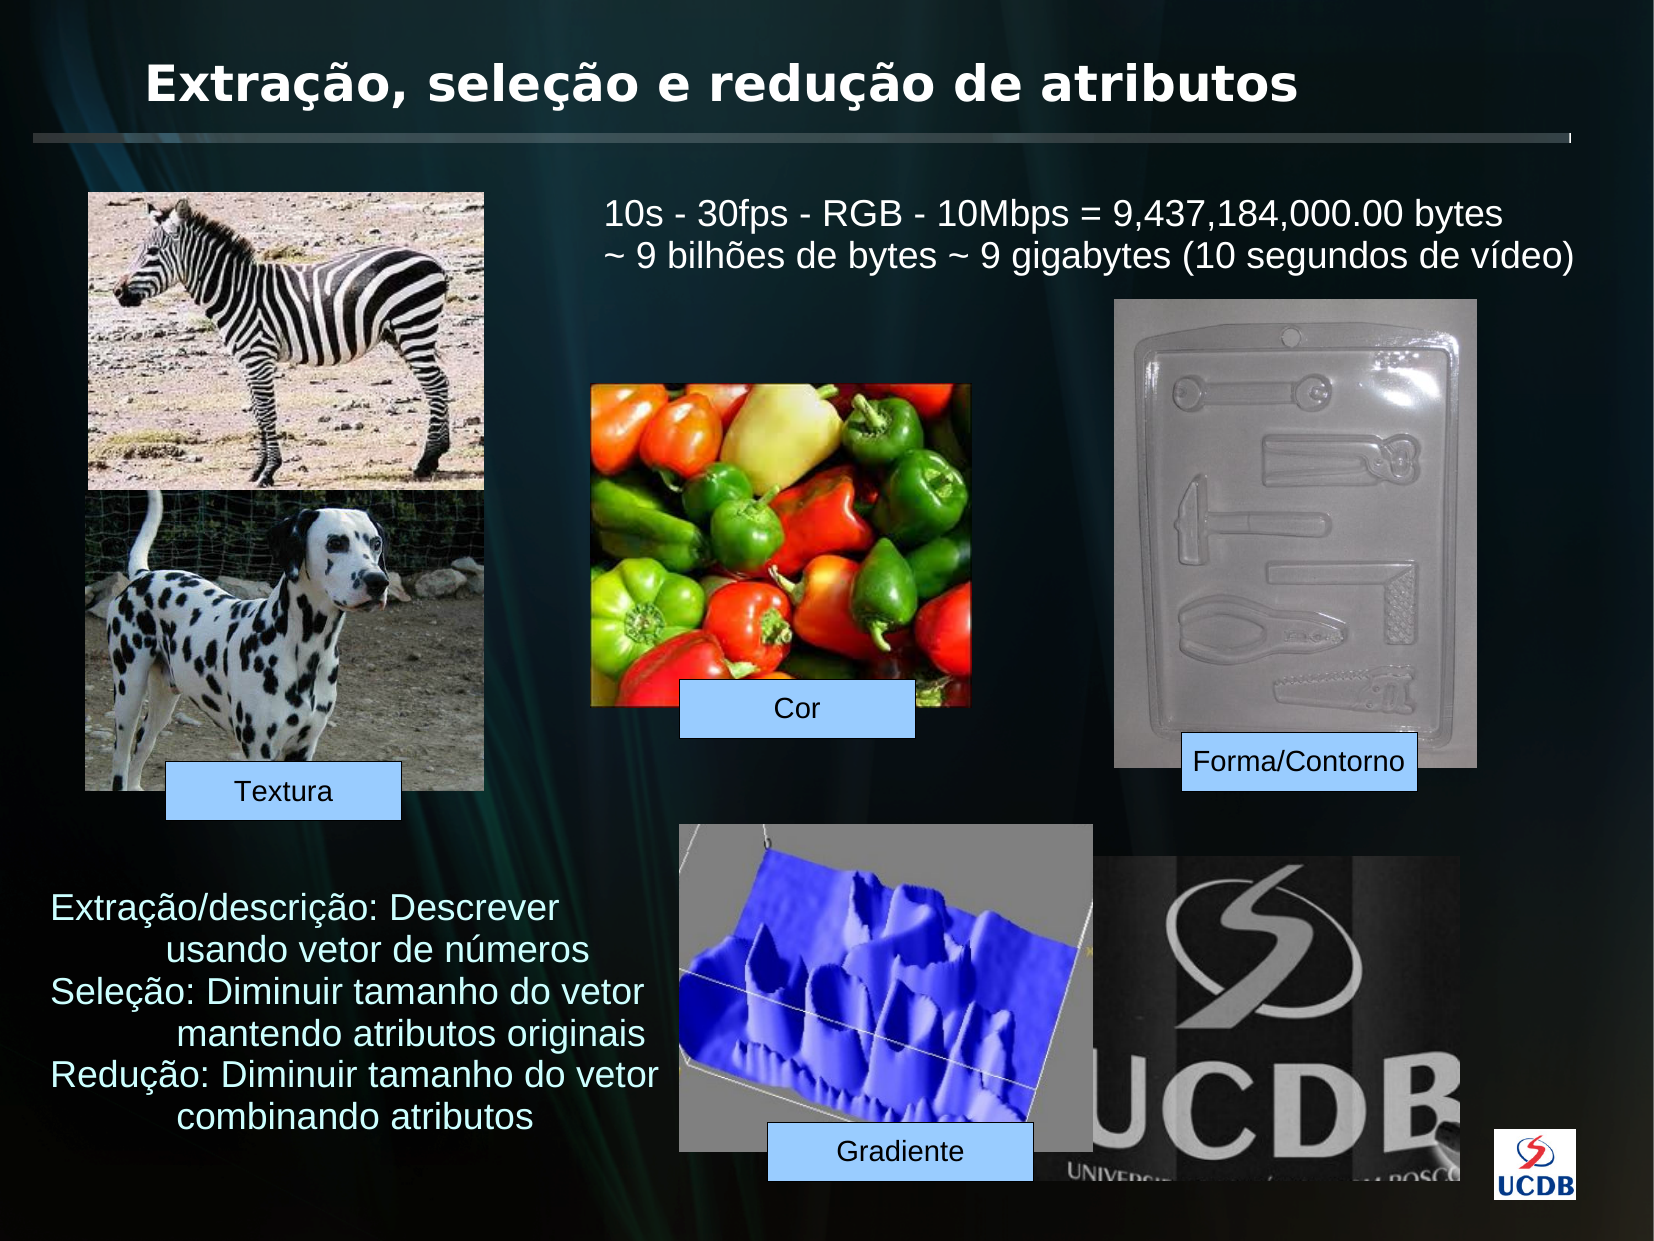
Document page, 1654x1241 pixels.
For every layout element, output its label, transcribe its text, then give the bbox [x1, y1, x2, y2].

text_box Gradiente [767, 1122, 1034, 1182]
text_box Forma/Contorno [1181, 732, 1418, 792]
text_box 10s - 30fps - RGB - 10Mbps = 9,437,184,000.00 bytes ~ 9 bilhões de bytes ~ 9 gigabytes (10 segundos de vídeo) [588, 183, 1520, 283]
picture [0, 0, 1654, 1241]
text_box Cor [679, 679, 916, 739]
text_box Textura [165, 761, 402, 821]
text_box Extração, seleção e redução de atributos [129, 45, 1316, 119]
text_box Extração/descrição: Descrever usando vetor de números Seleção: Diminuir tamanho do vetor mantendo atributos originais Redução: Diminuir tamanho do vetor combinando atributos [35, 879, 675, 1146]
